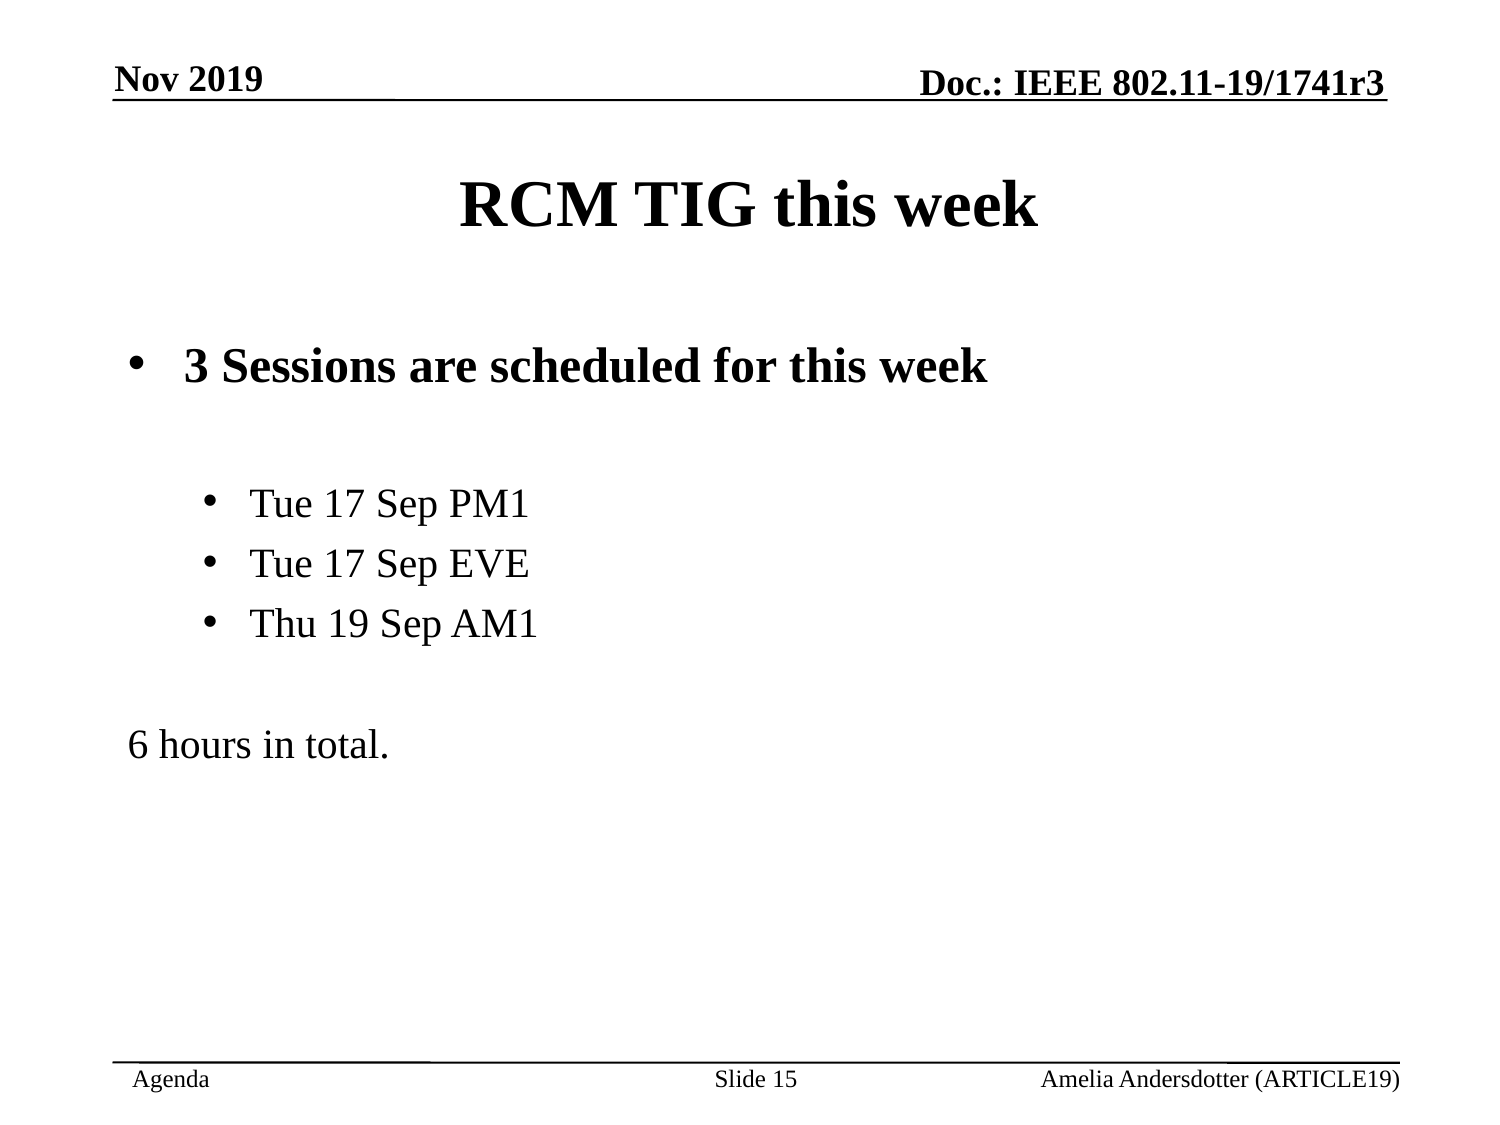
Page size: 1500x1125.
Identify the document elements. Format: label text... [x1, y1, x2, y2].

text_box Nov 2019 [114, 54, 422, 99]
text_box 3 Sessions are scheduled for this week Tue 17 Sep PM1 Tue 17 Sep EVE Thu 19 Sep AM1 6 hours in total. [112, 324, 1387, 1000]
text_box Amelia Andersdotter (ARTICLE19) [878, 1062, 1401, 1092]
text_box RCM TIG this week [112, 112, 1387, 287]
text_box Slide <number> [712, 1062, 799, 1122]
